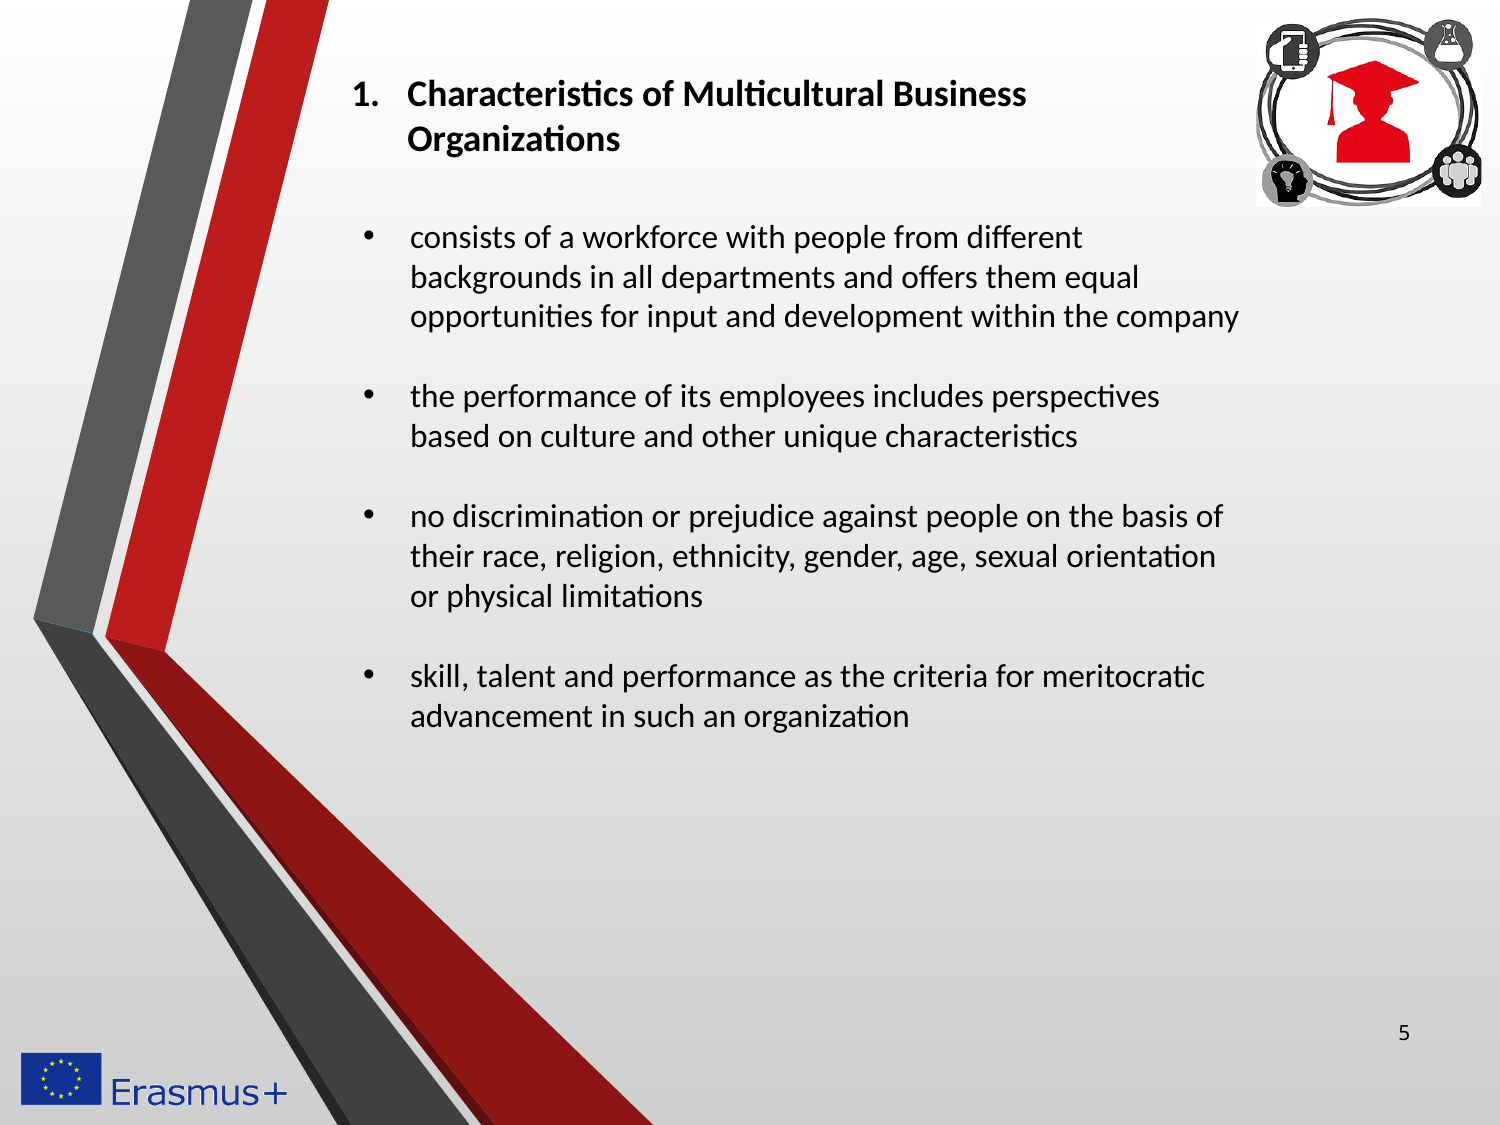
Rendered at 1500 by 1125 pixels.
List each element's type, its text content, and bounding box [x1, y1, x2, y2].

chart [1258, 19, 1483, 209]
picture [1256, 18, 1482, 207]
picture [5, 1037, 302, 1120]
slide_number <numer> [1357, 1003, 1425, 1064]
text_box consists of a workforce with people from different backgrounds in all departments and offers them equal opportunities for input and development within the company the performance of its employees includes perspectives based on culture and other unique characteristics no discrimination or prejudice against people on the basis of their race, religion, ethnicity, gender, age, sexual orientation or physical limitations skill, talent and performance as the criteria for meritocratic advancement in such an organization [348, 207, 1258, 742]
text_box Characteristics of Multicultural Business Organizations [336, 61, 1246, 167]
